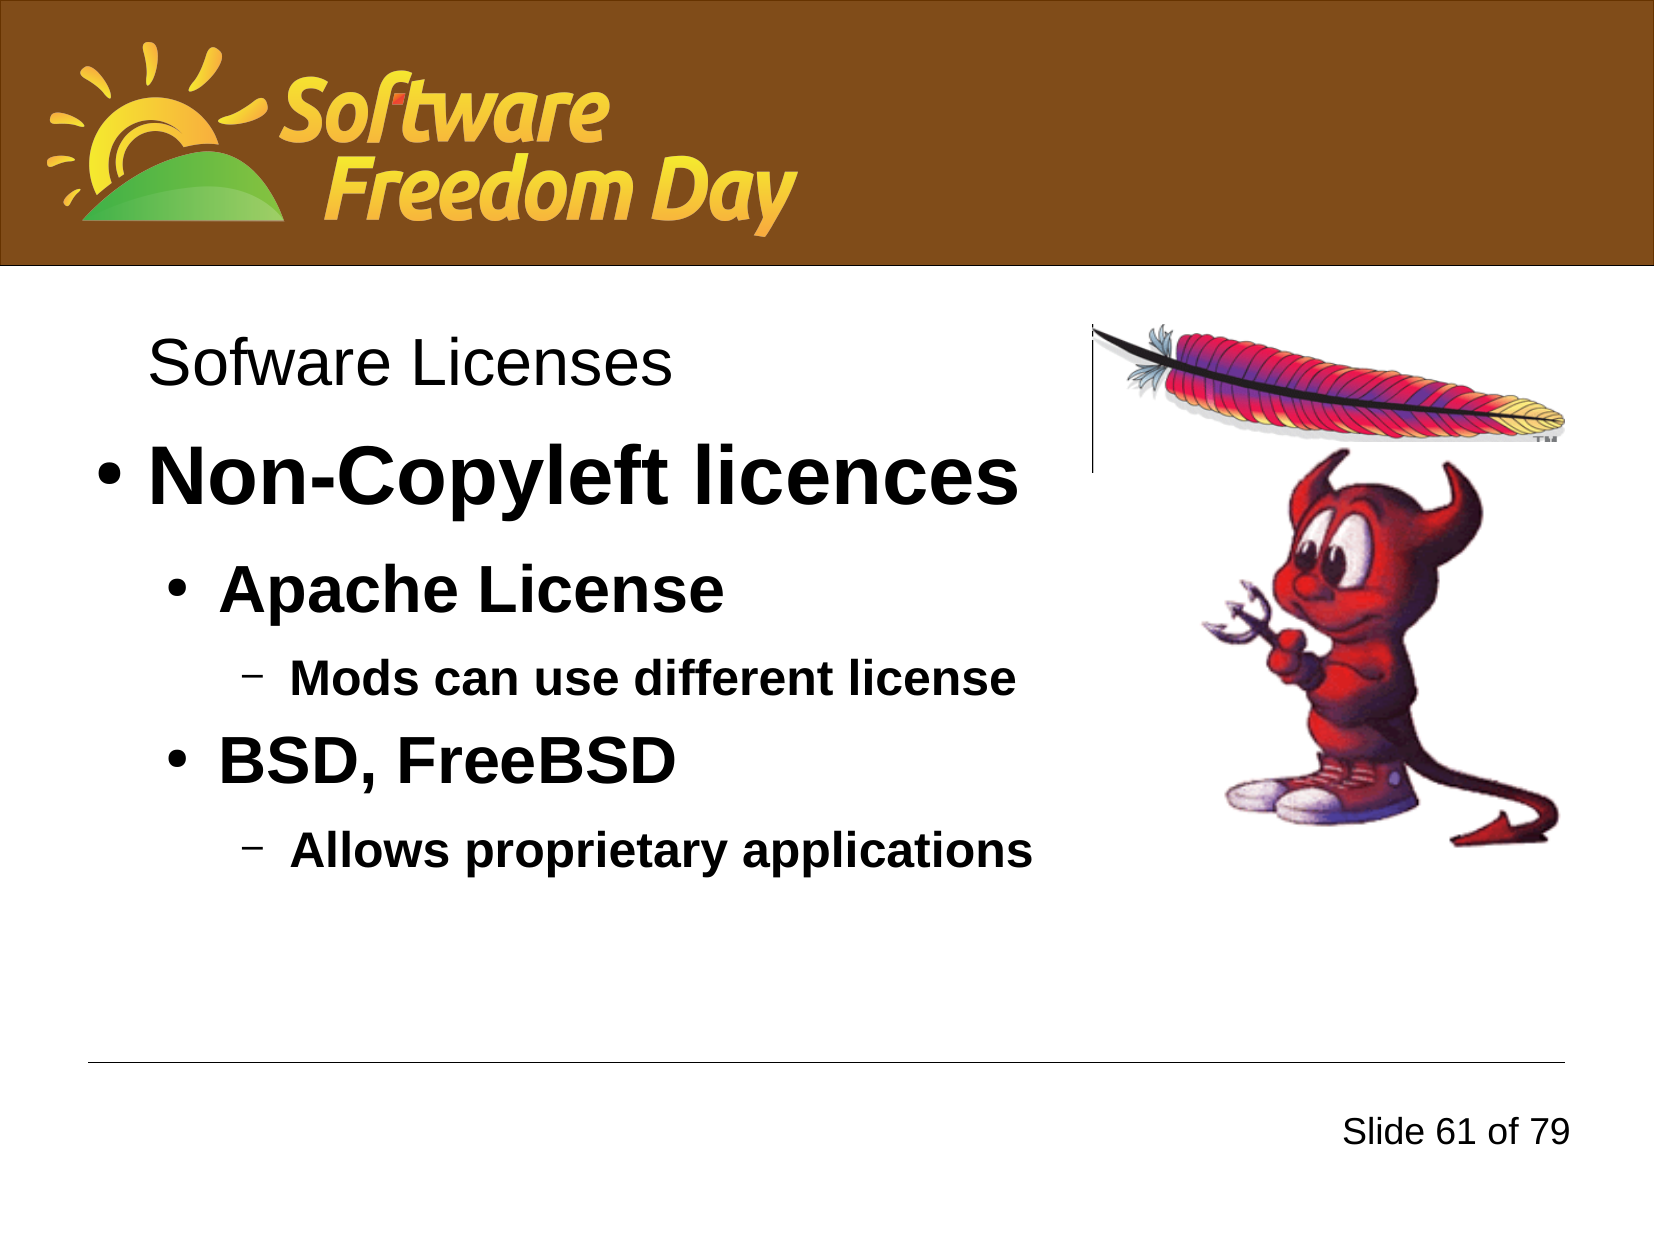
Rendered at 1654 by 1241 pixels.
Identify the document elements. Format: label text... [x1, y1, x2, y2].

picture [47, 42, 798, 237]
list Sofware Licenses Non-Copyleft licences Apache License Mods can use different license BSD, FreeBSD Allows proprietary applications [76, 324, 1093, 1045]
picture [1092, 324, 1565, 852]
